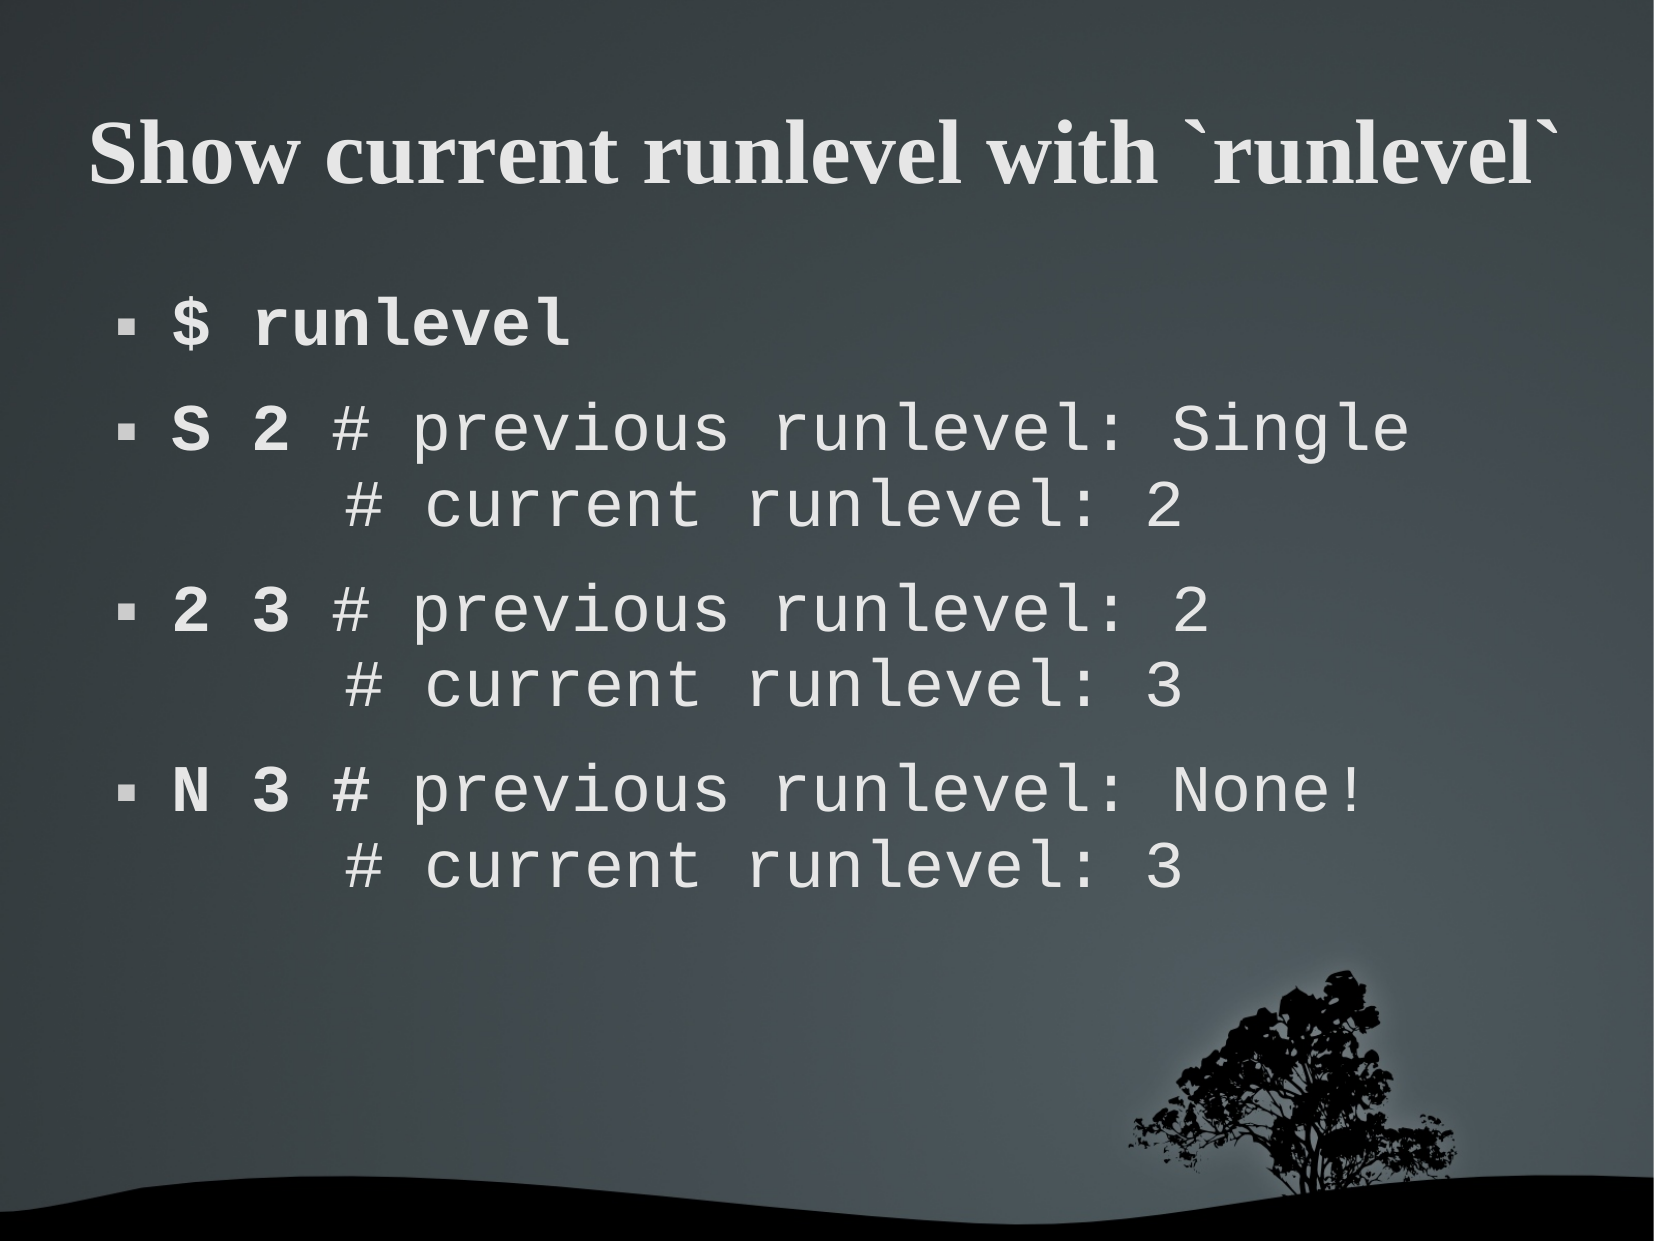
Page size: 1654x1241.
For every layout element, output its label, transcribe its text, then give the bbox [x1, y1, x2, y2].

title Show current runlevel with `runlevel` [82, 33, 1571, 273]
picture [0, 0, 1654, 1241]
list $ runlevel S 2 # previous runlevel: Single # current runlevel: 2 2 3 # previous runlevel: 2 # current runlevel: 3 N 3 # previous runlevel: None! # current runlevel: 3 [82, 290, 1571, 1109]
